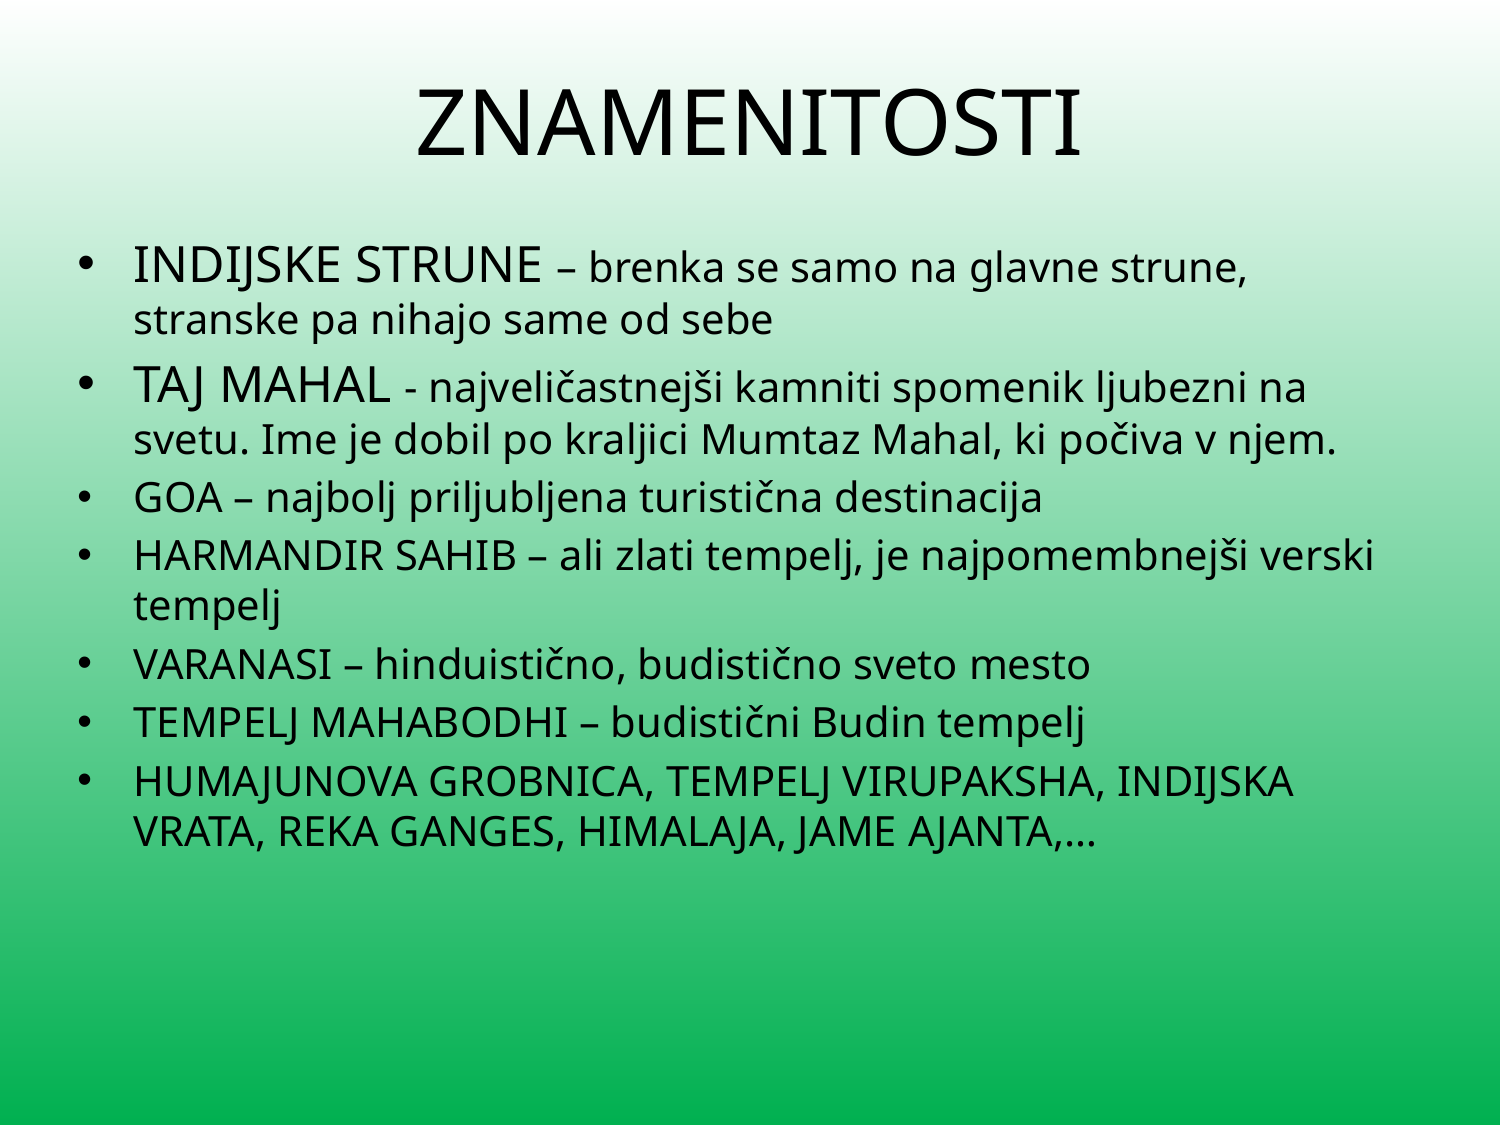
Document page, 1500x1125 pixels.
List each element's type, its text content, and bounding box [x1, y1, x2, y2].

title ZNAMENITOSTI [75, 24, 1425, 213]
list INDIJSKE STRUNE – brenka se samo na glavne strune, stranske pa nihajo same od sebe TAJ MAHAL - najveličastnejši kamniti spomenik ljubezni na svetu. Ime je dobil po kraljici Mumtaz Mahal, ki počiva v njem. GOA – najbolj priljubljena turistična destinacija HARMANDIR SAHIB – ali zlati tempelj, je najpomembnejši verski tempelj VARANASI – hinduistično, budistično sveto mesto TEMPELJ MAHABODHI – budistični Budin tempelj HUMAJUNOVA GROBNICA, TEMPELJ VIRUPAKSHA, INDIJSKA VRATA, REKA GANGES, HIMALAJA, JAME AJANTA,… [62, 224, 1438, 1050]
